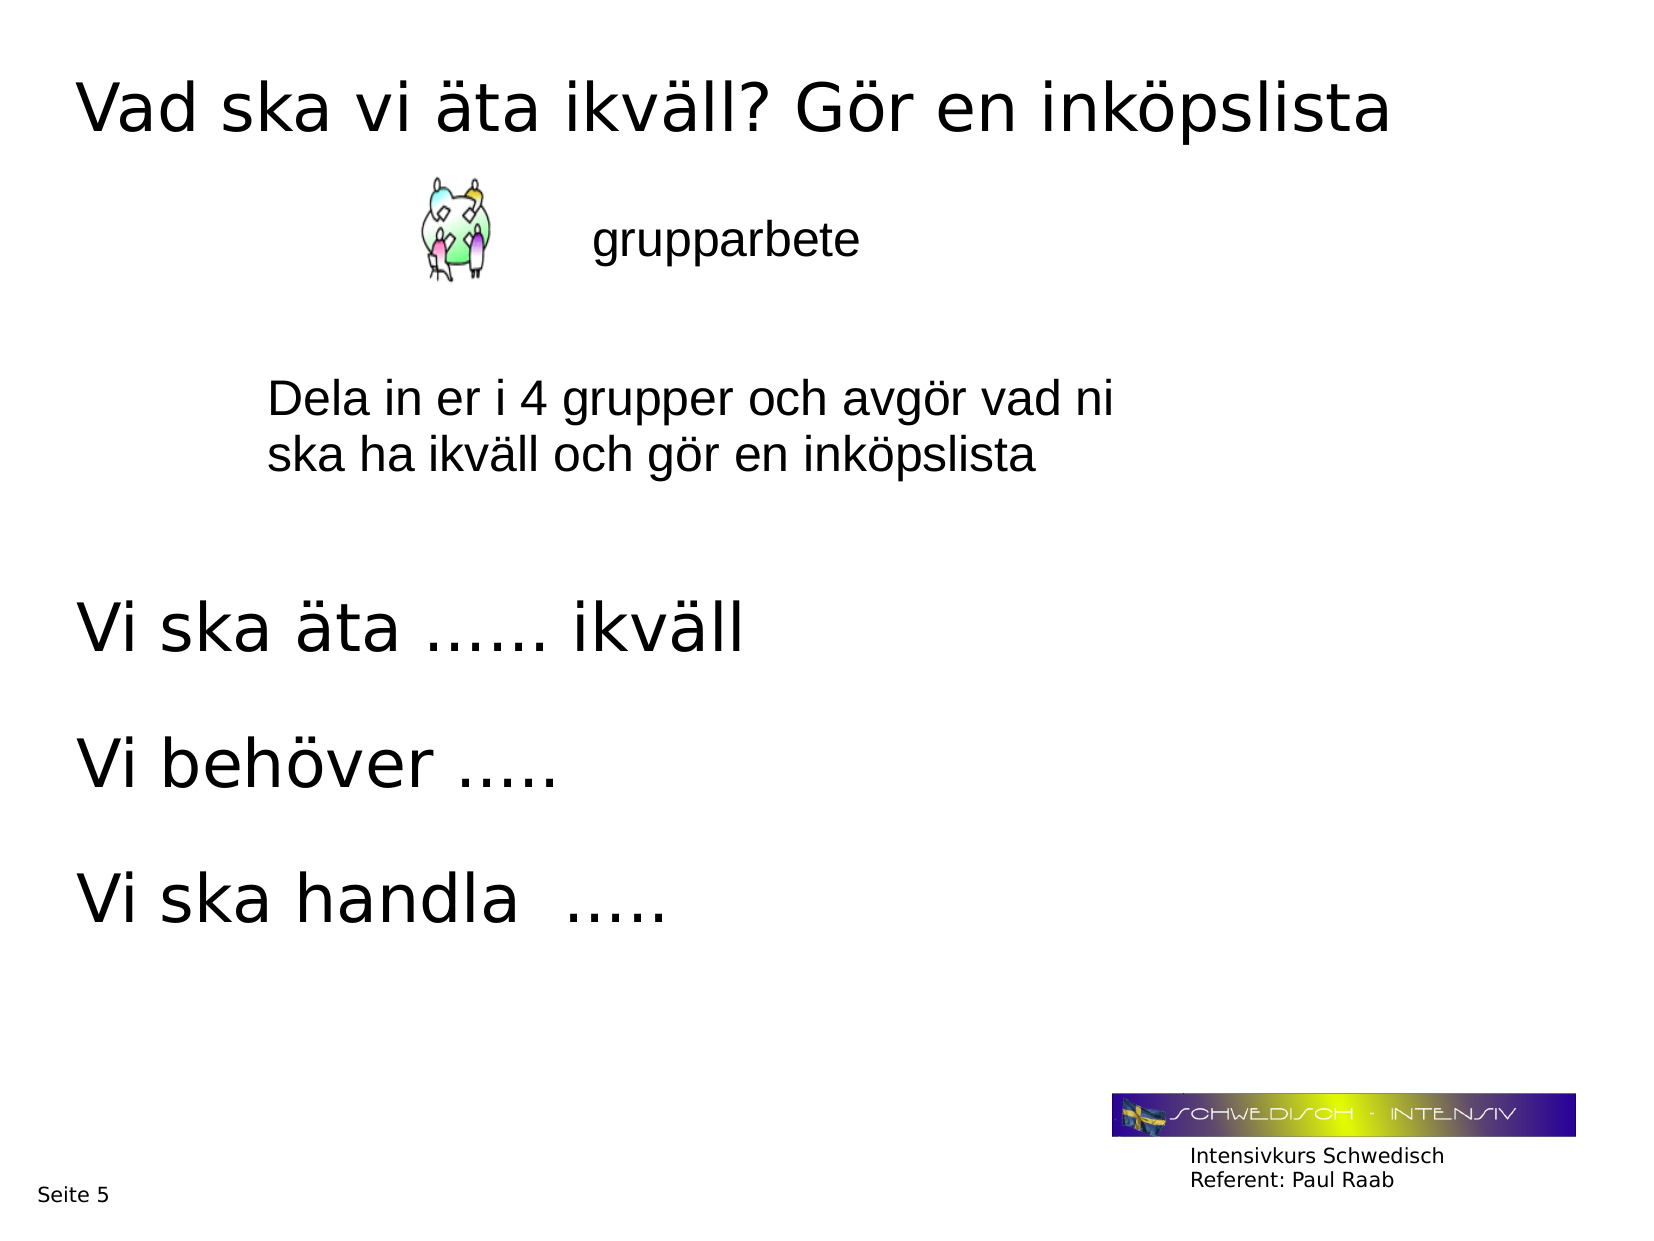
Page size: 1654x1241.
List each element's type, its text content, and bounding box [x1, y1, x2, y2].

text_box Vi ska handla ..... [61, 853, 1163, 947]
text_box grupparbete [577, 203, 916, 275]
text_box Vi ska äta ...... ikväll [61, 581, 938, 675]
text_box Dela in er i 4 grupper och avgör vad ni ska ha ikväll och gör en inköpslista [252, 363, 1201, 490]
text_box Vi behöver ..... [61, 717, 1163, 811]
text_box Vad ska vi äta ikväll? Gör en inköpslista [61, 62, 1576, 155]
picture [1112, 1093, 1576, 1137]
picture [417, 173, 493, 287]
